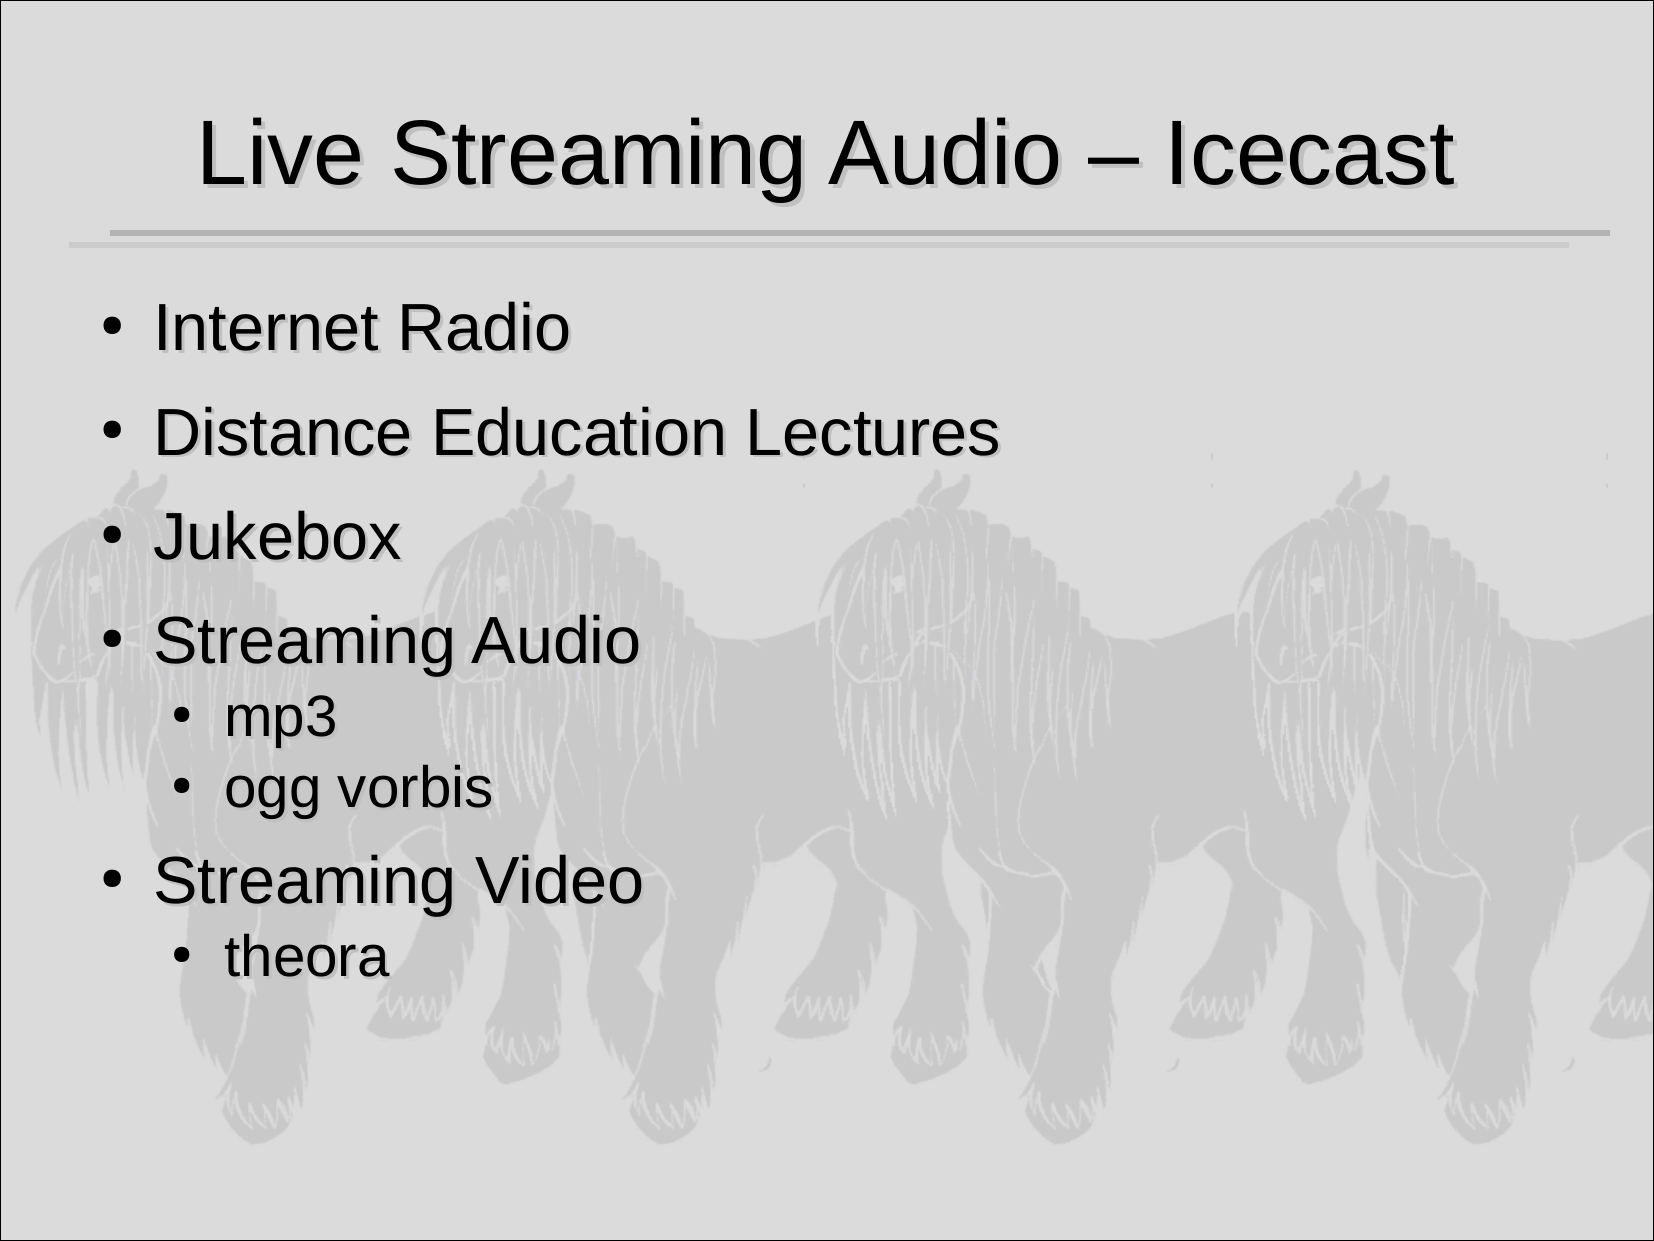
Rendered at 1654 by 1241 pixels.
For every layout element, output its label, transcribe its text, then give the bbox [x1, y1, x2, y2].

title Live Streaming Audio – Icecast [82, 56, 1571, 250]
list Internet Radio Distance Education Lectures Jukebox Streaming Audio mp3 ogg vorbis Streaming Video theora [82, 290, 1571, 1094]
